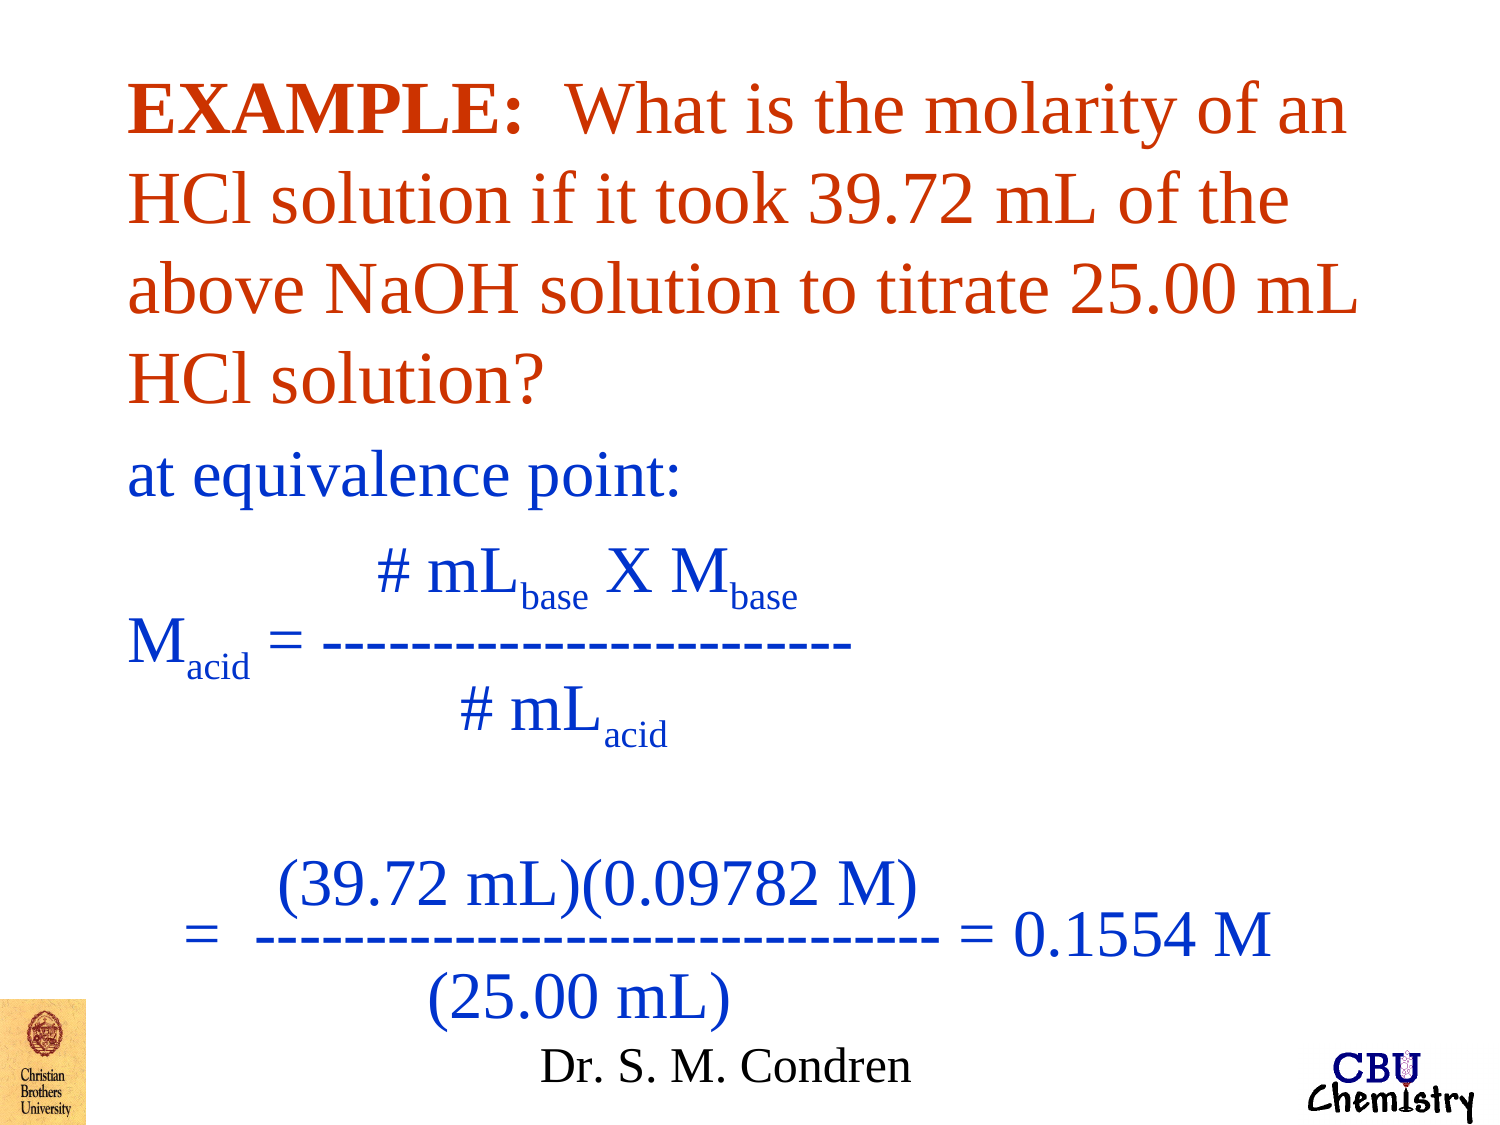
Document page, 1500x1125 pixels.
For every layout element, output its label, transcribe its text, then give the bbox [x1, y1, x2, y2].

list at equivalence point: # mLbase X Mbase Macid = ------------------------ # mLacid (39.72 mL)(0.09782 M) = ------------------------------- = 0.1554 M (25.00 mL) [112, 324, 1388, 1070]
title EXAMPLE: What is the molarity of an HCl solution if it took 39.72 mL of the above NaOH solution to titrate 25.00 mL HCl solution? [112, 0, 1388, 324]
